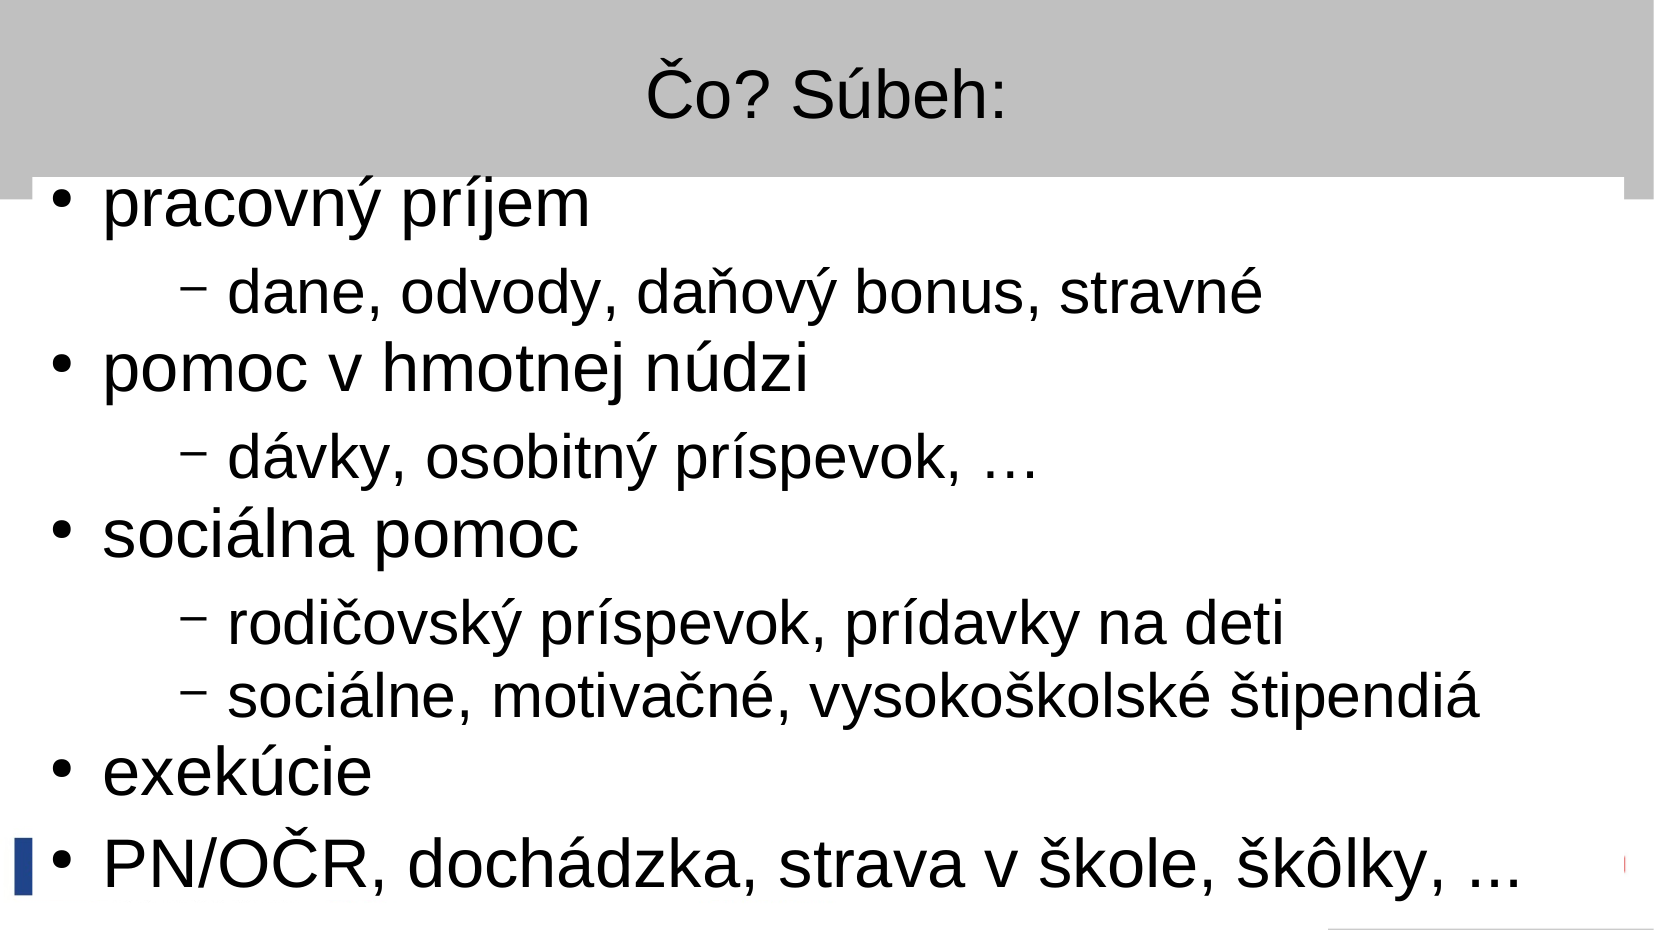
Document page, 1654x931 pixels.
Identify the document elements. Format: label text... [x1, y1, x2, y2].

list pracovný príjem dane, odvody, daňový bonus, stravné pomoc v hmotnej núdzi dávky, osobitný príspevok, … sociálna pomoc rodičovský príspevok, prídavky na deti sociálne, motivačné, vysokoškolské štipendiá exekúcie PN/OČR, dochádzka, strava v škole, škôlky, ... [32, 177, 1625, 901]
picture [0, 826, 857, 907]
picture [1328, 775, 1654, 931]
title Čo? Súbeh: [88, 22, 1565, 177]
